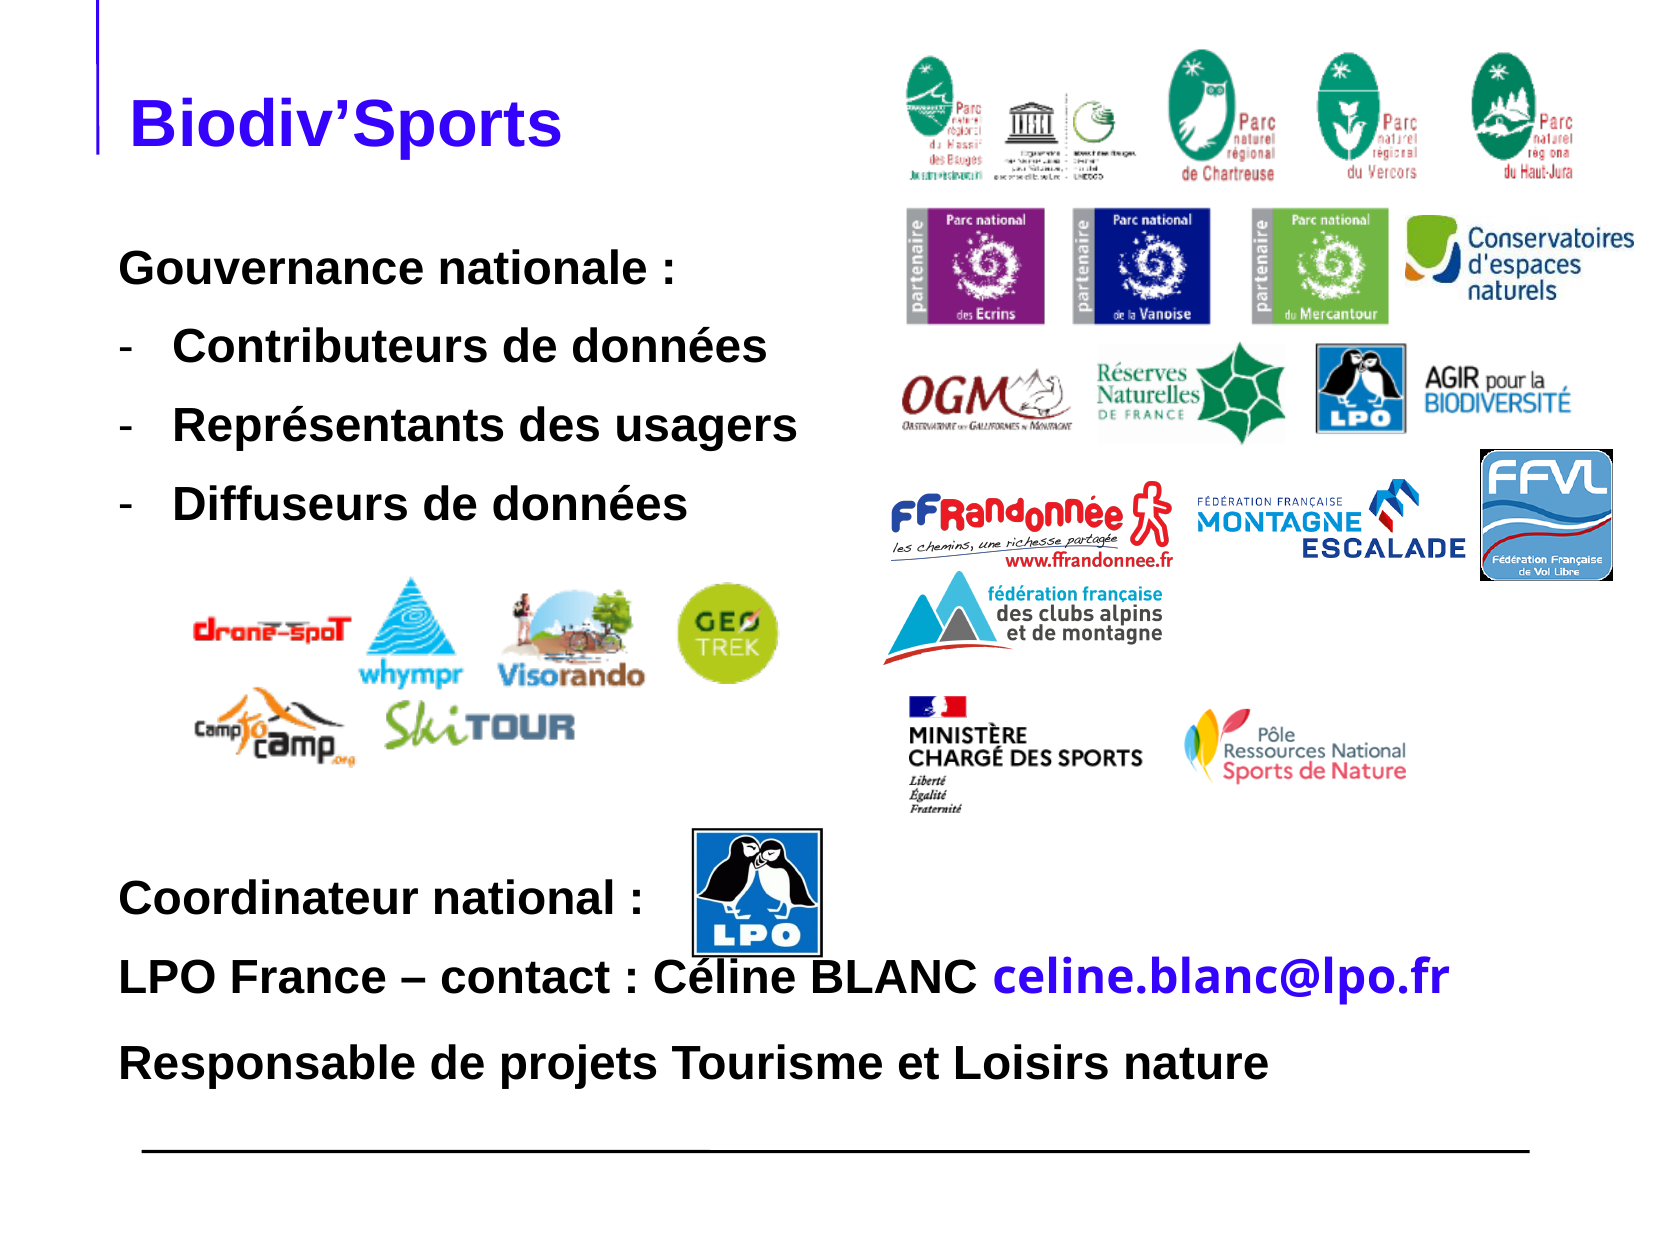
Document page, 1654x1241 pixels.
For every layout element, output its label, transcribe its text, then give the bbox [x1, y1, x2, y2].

picture [891, 481, 1173, 567]
picture [169, 550, 798, 841]
list Gouvernance nationale : Contributeurs de données Représentants des usagers Diffuseurs de données Coordinateur national : LPO France – contact : Céline BLANC celine.blanc@lpo.fr Responsable de projets Tourisme et Loisirs nature [118, 236, 1625, 1093]
title Biodiv’Sports [129, 11, 1619, 160]
picture [1197, 479, 1466, 558]
picture [883, 571, 1162, 665]
picture [909, 696, 1406, 828]
picture [691, 827, 825, 958]
picture [1405, 215, 1634, 300]
picture [872, 26, 1613, 582]
